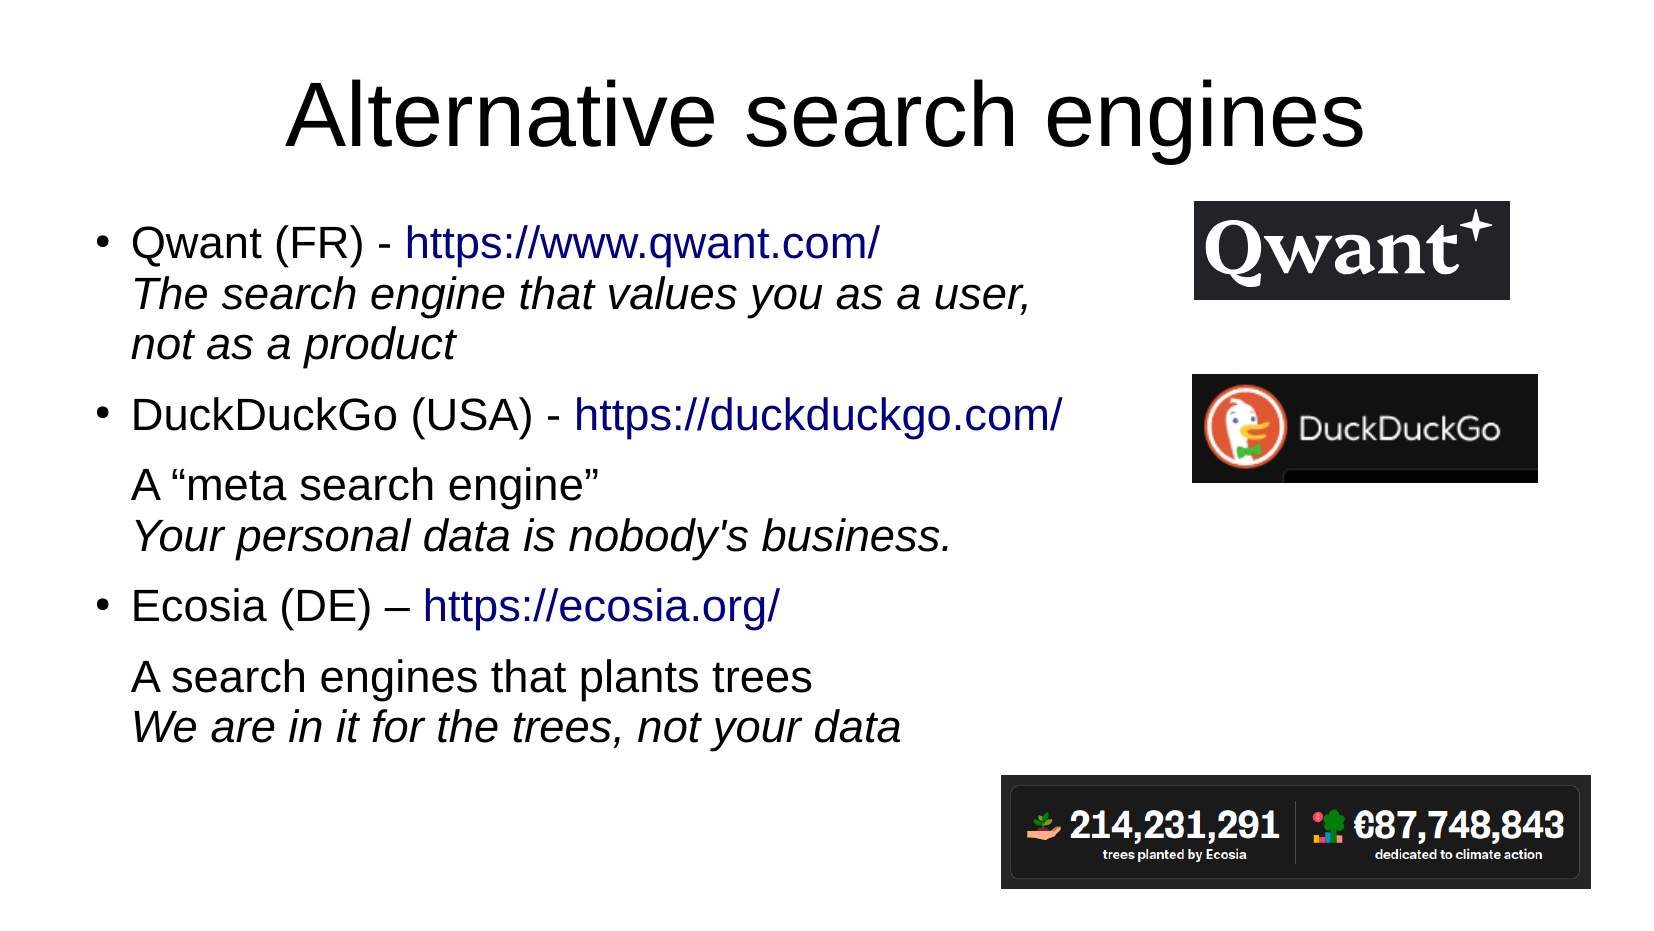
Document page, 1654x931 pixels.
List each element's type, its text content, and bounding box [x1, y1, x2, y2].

list Qwant (FR) - https://www.qwant.com/ The search engine that values you as a user, not as a product DuckDuckGo (USA) - https://duckduckgo.com/ A “meta search engine” Your personal data is nobody's business. Ecosia (DE) – https://ecosia.org/ A search engines that plants trees We are in it for the trees, not your data [82, 217, 1163, 758]
picture [1192, 374, 1538, 483]
picture [1001, 775, 1591, 889]
picture [1194, 201, 1510, 301]
title Alternative search engines [82, 37, 1571, 193]
